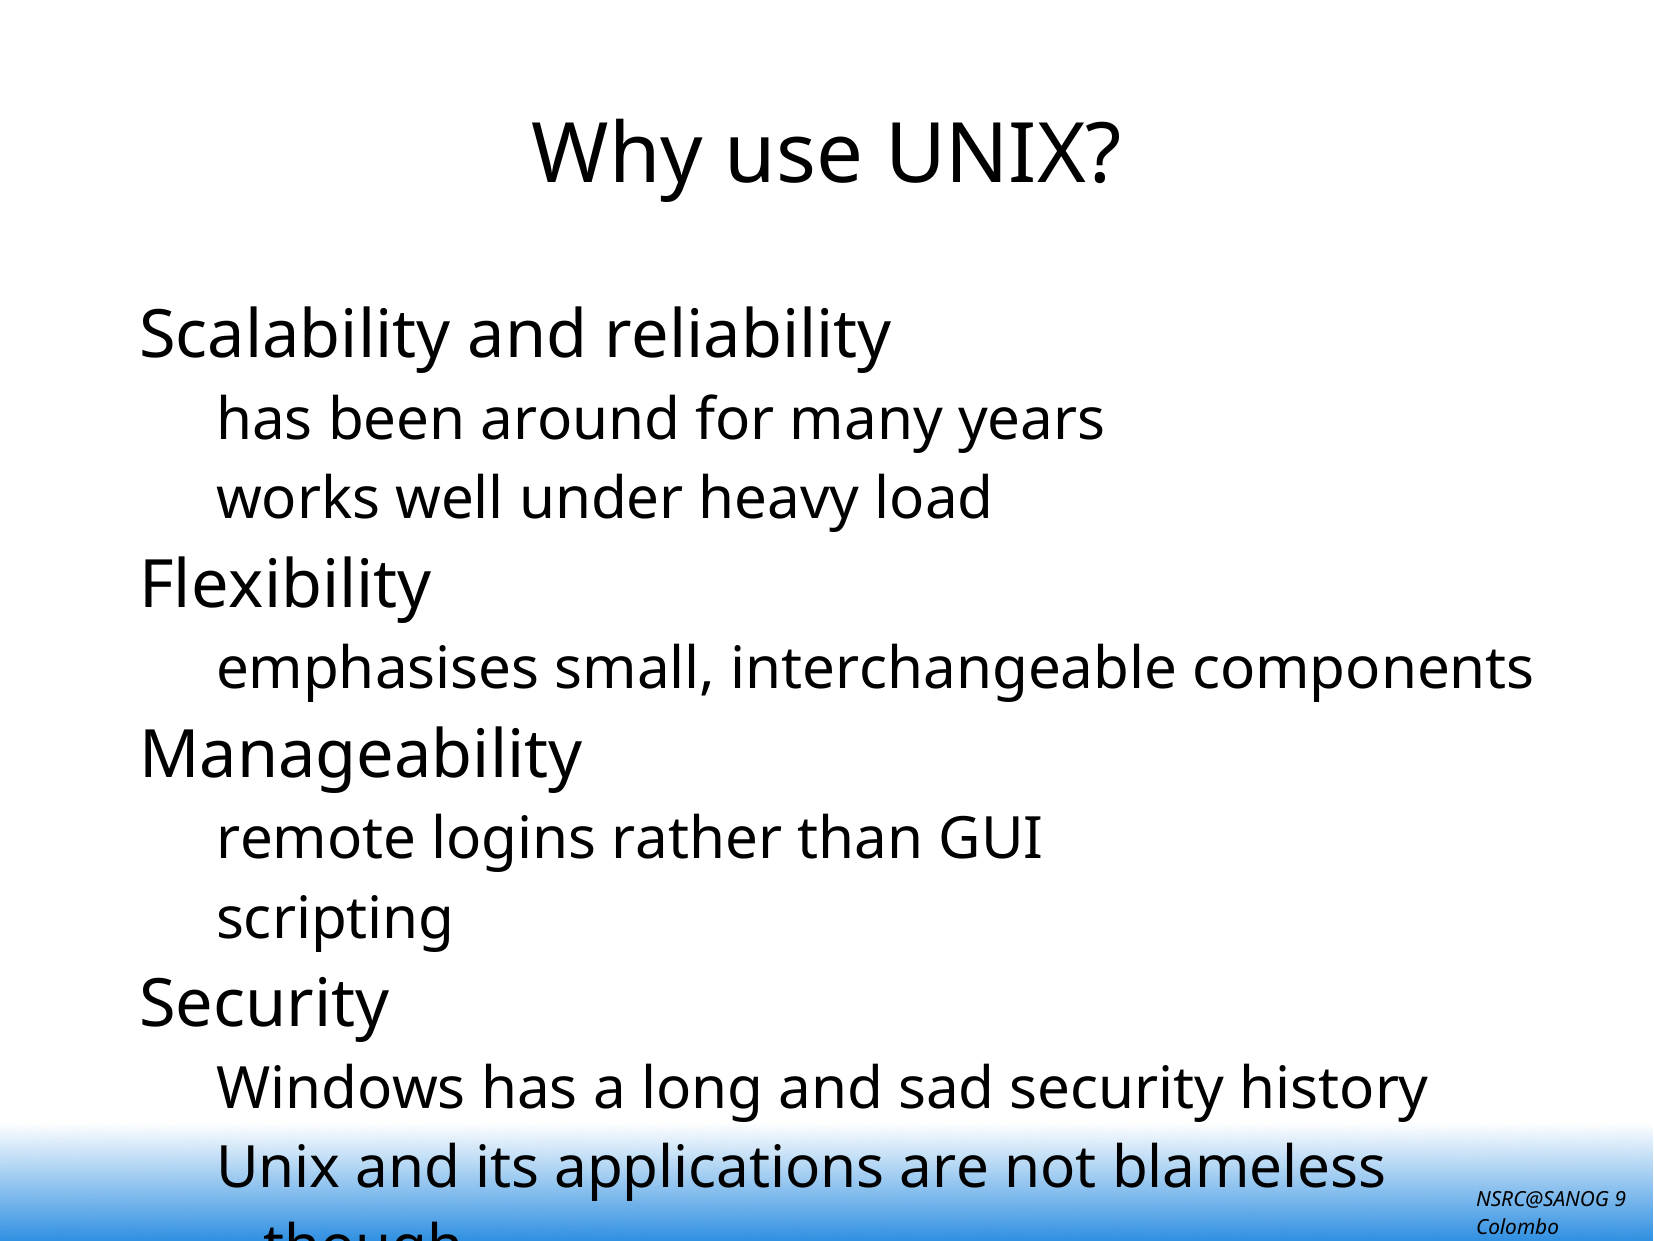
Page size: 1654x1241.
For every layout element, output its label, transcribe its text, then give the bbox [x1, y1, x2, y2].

list Scalability and reliability has been around for many years works well under heavy load Flexibility emphasises small, interchangeable components Manageability remote logins rather than GUI scripting Security Windows has a long and sad security history Unix and its applications are not blameless though [121, 286, 1561, 1127]
picture [0, 1122, 1653, 1241]
title Why use UNIX? [121, 46, 1534, 254]
